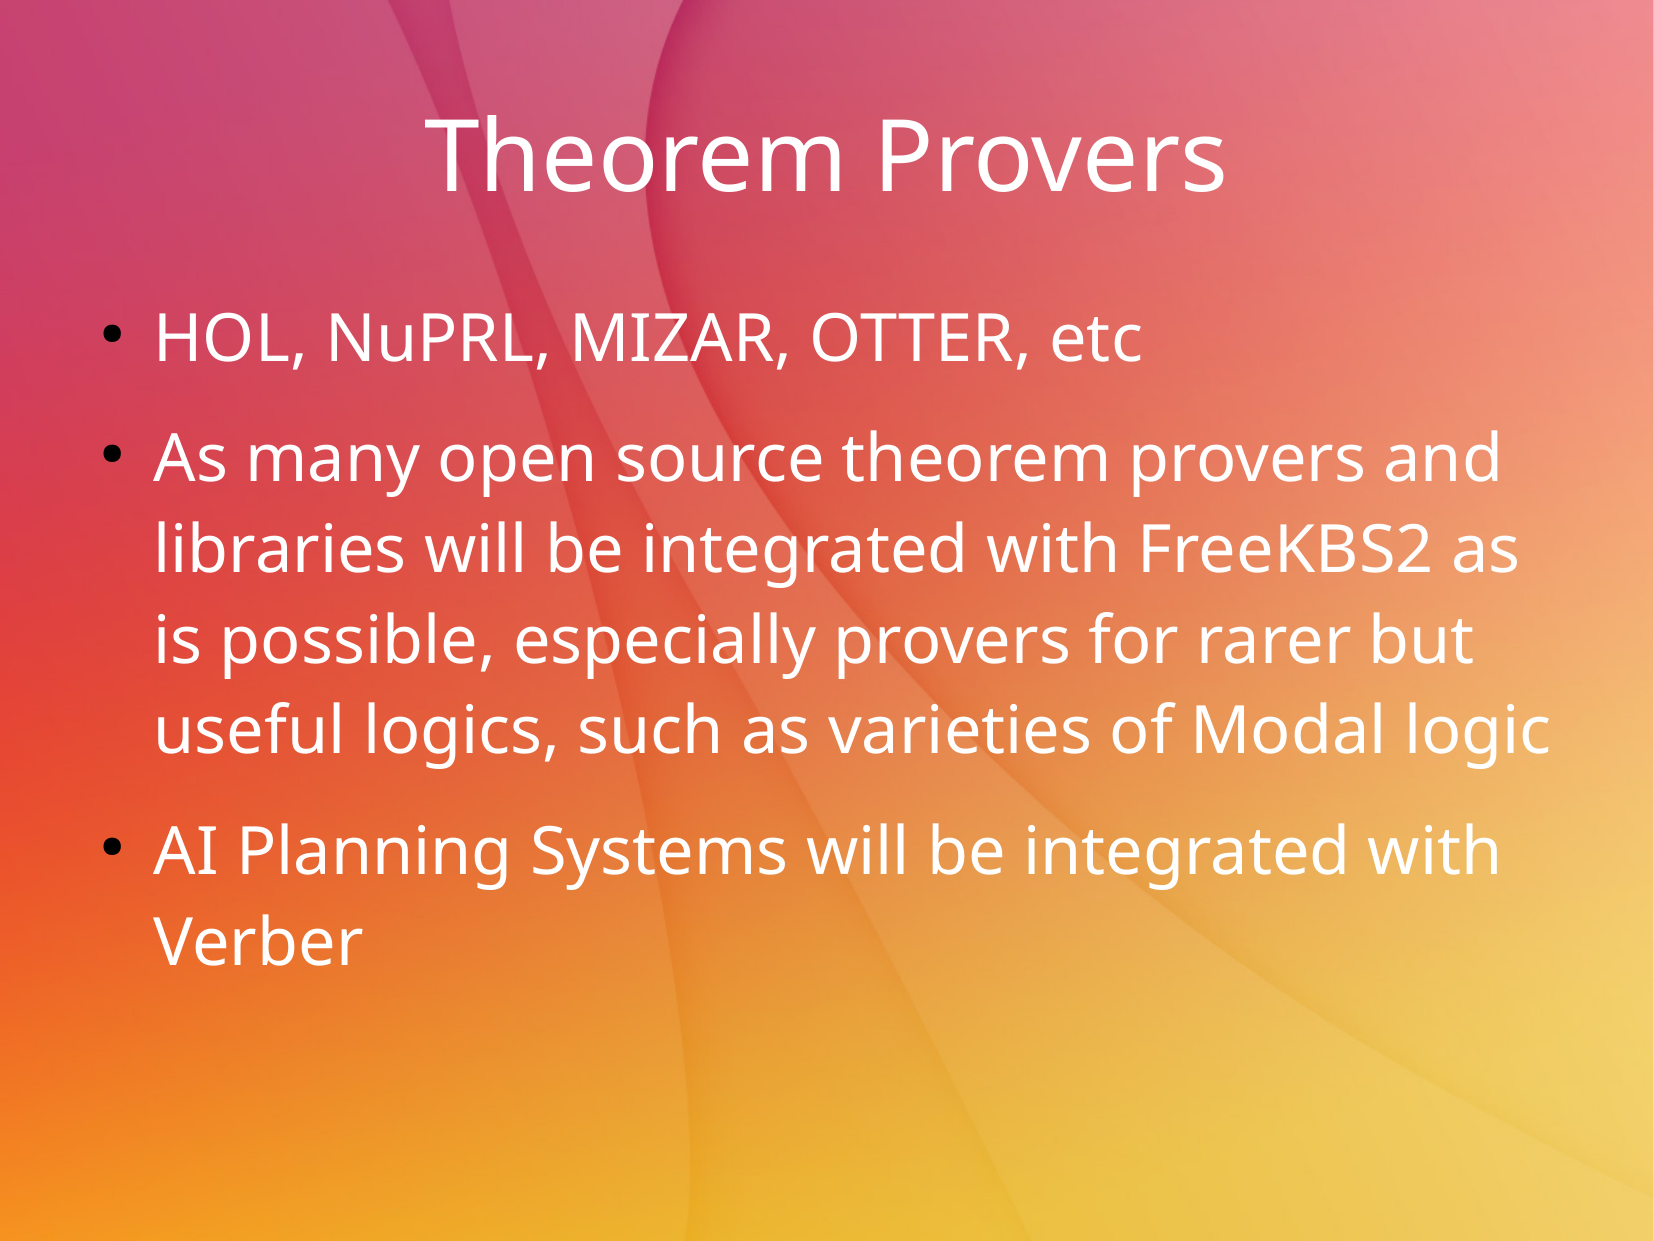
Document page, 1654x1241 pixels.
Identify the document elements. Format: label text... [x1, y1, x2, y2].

picture [0, 0, 1654, 1241]
title Theorem Provers [82, 56, 1571, 250]
list HOL, NuPRL, MIZAR, OTTER, etc As many open source theorem provers and libraries will be integrated with FreeKBS2 as is possible, especially provers for rarer but useful logics, such as varieties of Modal logic AI Planning Systems will be integrated with Verber [82, 290, 1571, 1094]
